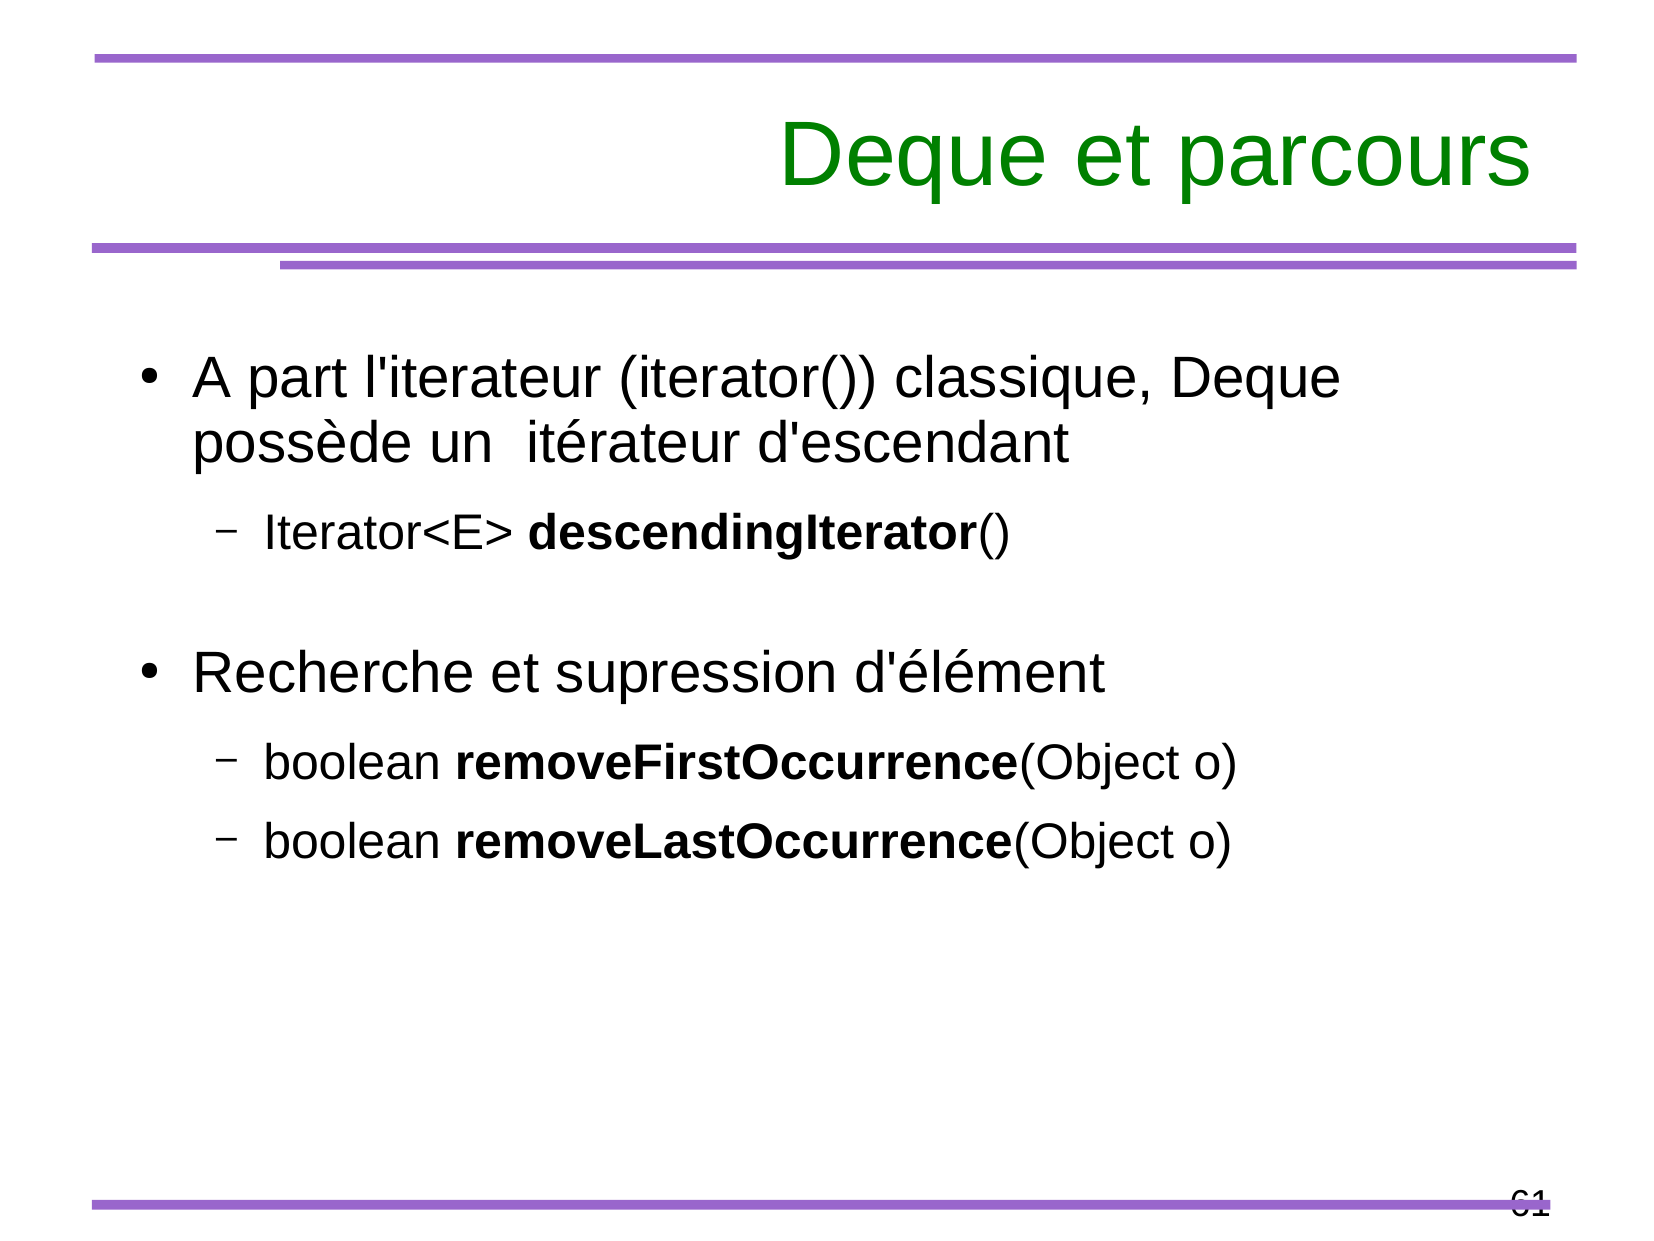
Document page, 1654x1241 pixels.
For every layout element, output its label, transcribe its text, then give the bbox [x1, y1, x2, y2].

title Deque et parcours [121, 49, 1534, 257]
list A part l'iterateur (iterator()) classique, Deque possède un itérateur d'escendant Iterator<E> descendingIterator() Recherche et supression d'élément boolean removeFirstOccurrence(Object o) boolean removeLastOccurrence(Object o) [121, 344, 1534, 1155]
